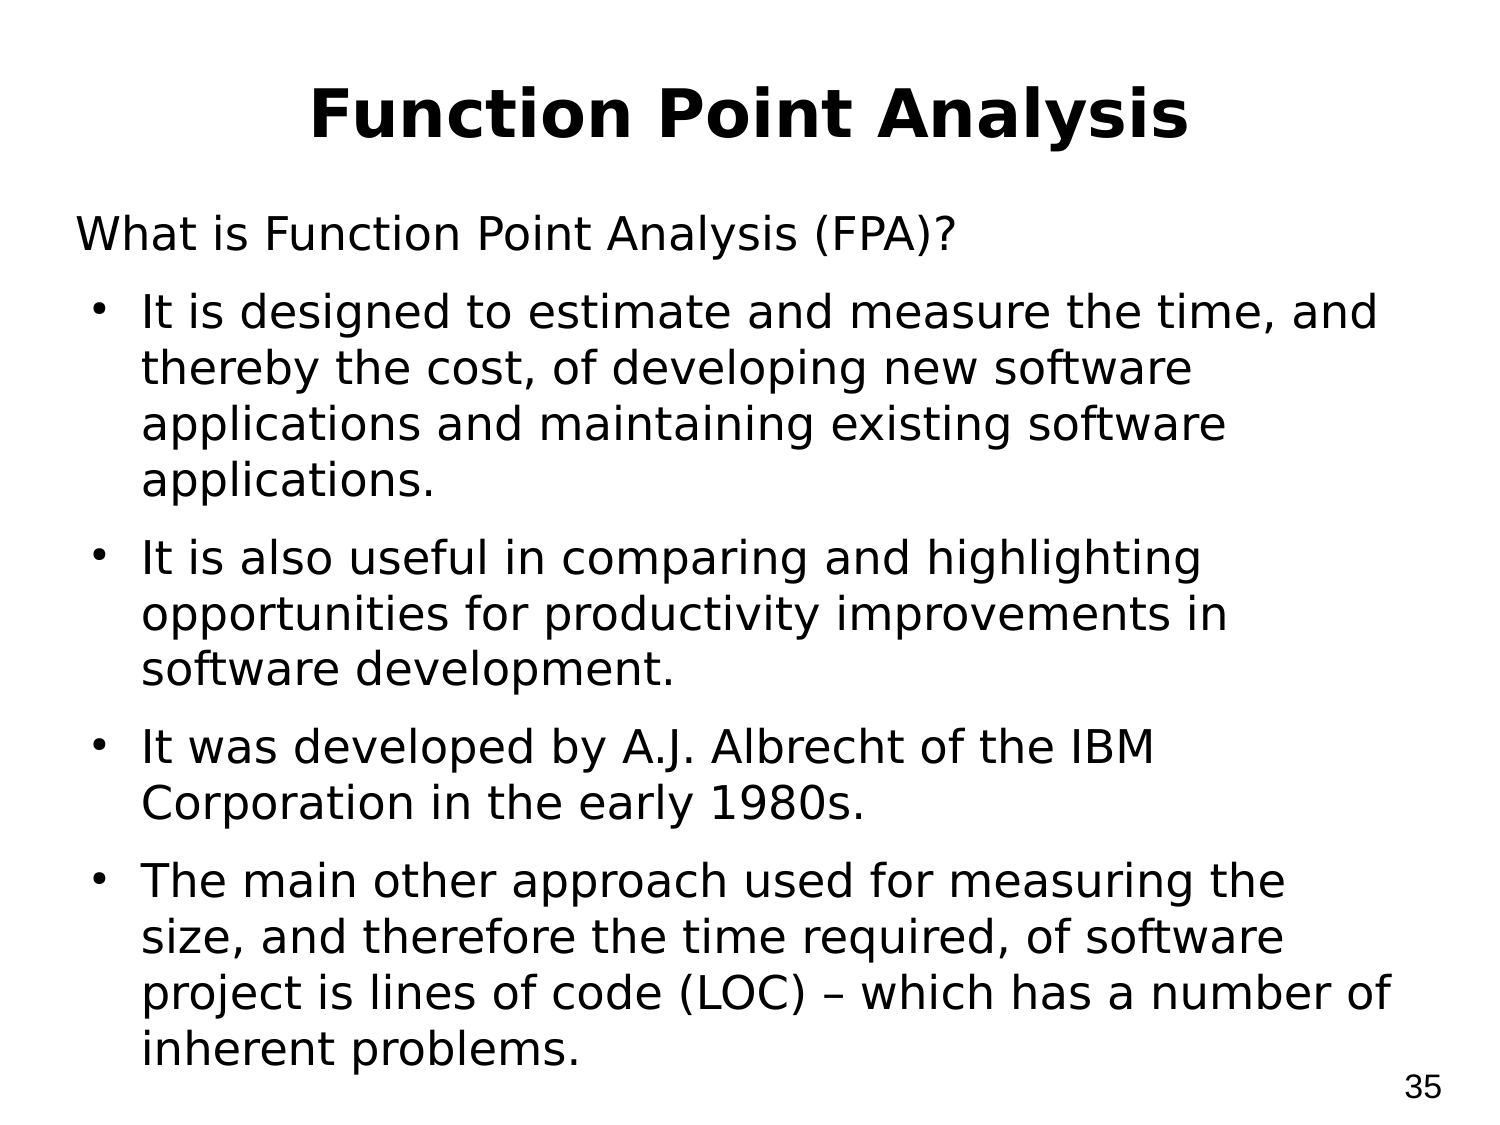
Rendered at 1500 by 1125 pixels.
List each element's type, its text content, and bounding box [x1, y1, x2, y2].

list What is Function Point Analysis (FPA)? It is designed to estimate and measure the time, and thereby the cost, of developing new software applications and maintaining existing software applications. It is also useful in comparing and highlighting opportunities for productivity improvements in software development. It was developed by A.J. Albrecht of the IBM Corporation in the early 1980s. The main other approach used for measuring the size, and therefore the time required, of software project is lines of code (LOC) – which has a number of inherent problems. [75, 204, 1395, 1075]
title Function Point Analysis [75, 44, 1425, 177]
